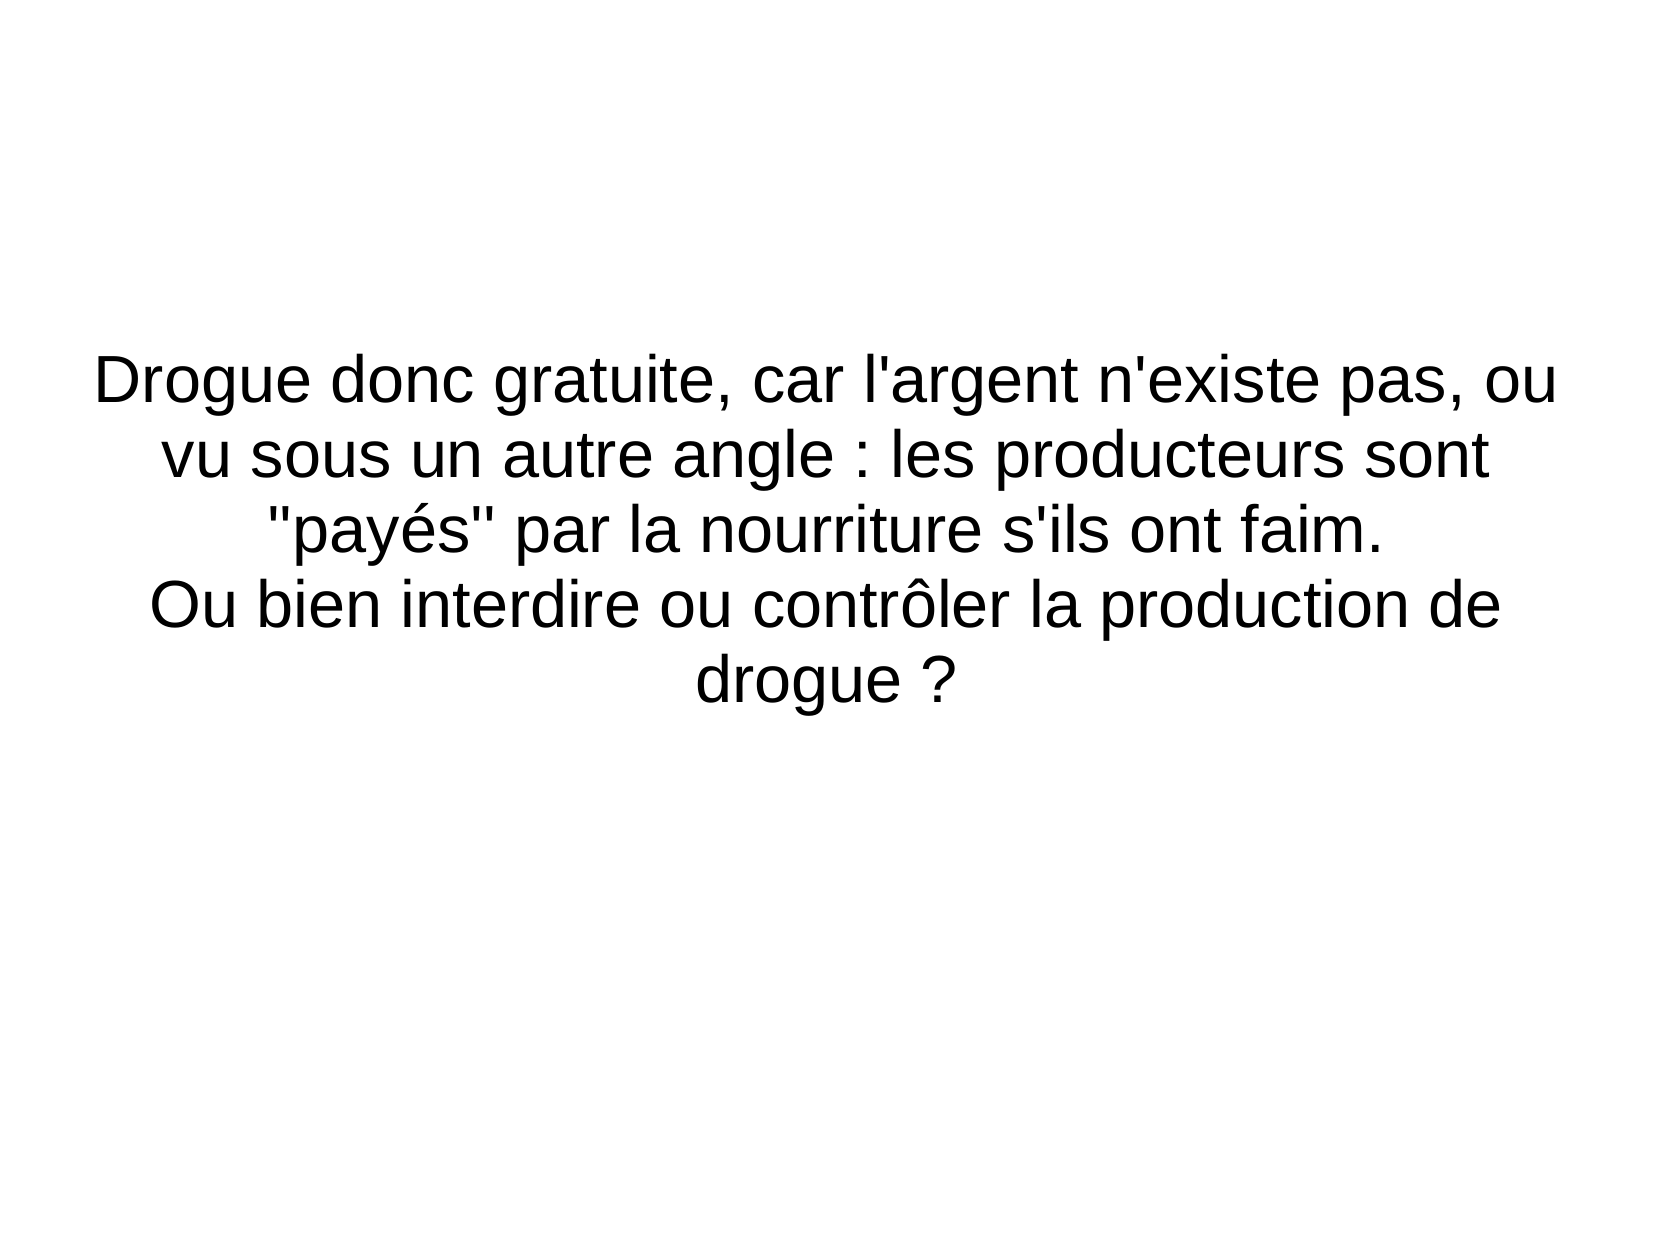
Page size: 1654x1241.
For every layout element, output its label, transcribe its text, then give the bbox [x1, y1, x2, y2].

subtitle Drogue donc gratuite, car l'argent n'existe pas, ou vu sous un autre angle : les producteurs sont ''payés'' par la nourriture s'ils ont faim. Ou bien interdire ou contrôler la production de drogue ? [82, 49, 1571, 1010]
